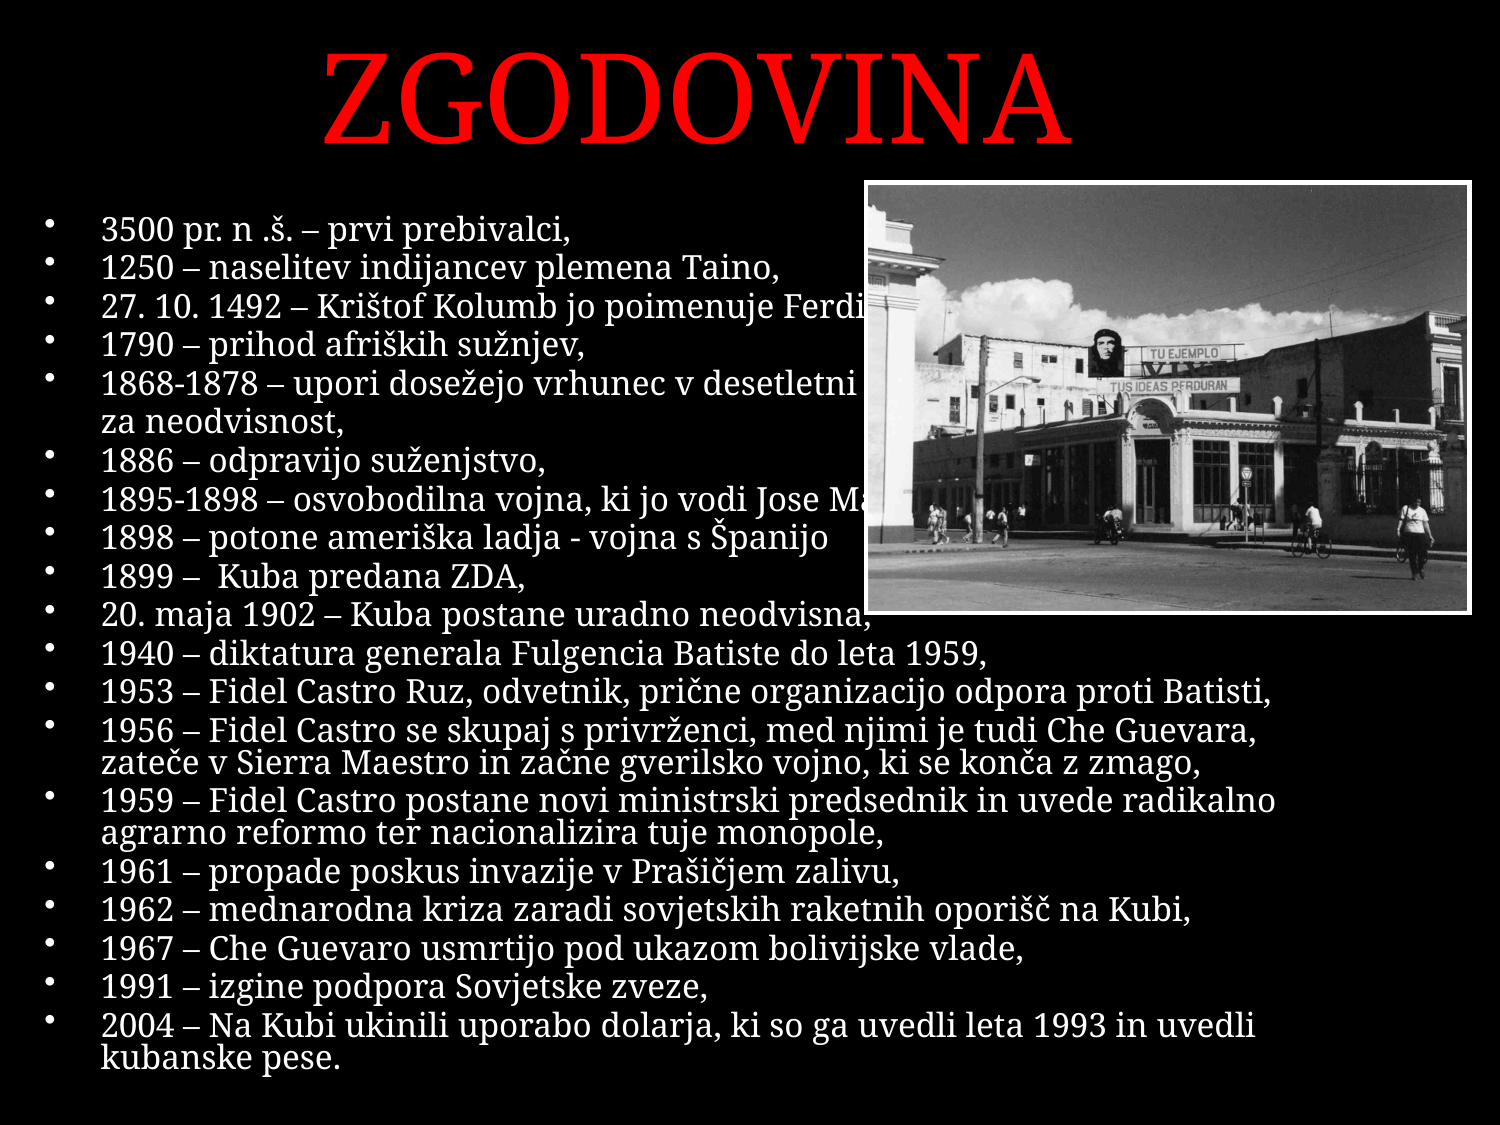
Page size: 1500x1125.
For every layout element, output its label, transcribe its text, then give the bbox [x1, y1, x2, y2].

picture [868, 184, 1468, 611]
list 3500 pr. n .š. – prvi prebivalci, 1250 – naselitev indijancev plemena Taino, 27. 10. 1492 – Krištof Kolumb jo poimenuje Ferdinanda, 1790 – prihod afriških sužnjev, 1868-1878 – upori dosežejo vrhunec v desetletni vojni za neodvisnost, 1886 – odpravijo suženjstvo, 1895-1898 – osvobodilna vojna, ki jo vodi Jose Marti, 1898 – potone ameriška ladja - vojna s Španijo 1899 – Kuba predana ZDA, 20. maja 1902 – Kuba postane uradno neodvisna, 1940 – diktatura generala Fulgencia Batiste do leta 1959, 1953 – Fidel Castro Ruz, odvetnik, prične organizacijo odpora proti Batisti, 1956 – Fidel Castro se skupaj s privrženci, med njimi je tudi Che Guevara, zateče v Sierra Maestro in začne gverilsko vojno, ki se konča z zmago, 1959 – Fidel Castro postane novi ministrski predsednik in uvede radikalno agrarno reformo ter nacionalizira tuje monopole, 1961 – propade poskus invazije v Prašičjem zalivu, 1962 – mednarodna kriza zaradi sovjetskih raketnih oporišč na Kubi, 1967 – Che Guevaro usmrtijo pod ukazom bolivijske vlade, 1991 – izgine podpora Sovjetske zveze, 2004 – Na Kubi ukinili uporabo dolarja, ki so ga uvedli leta 1993 in uvedli kubanske pese. [29, 208, 1380, 1047]
title ZGODOVINA [253, 0, 1158, 188]
